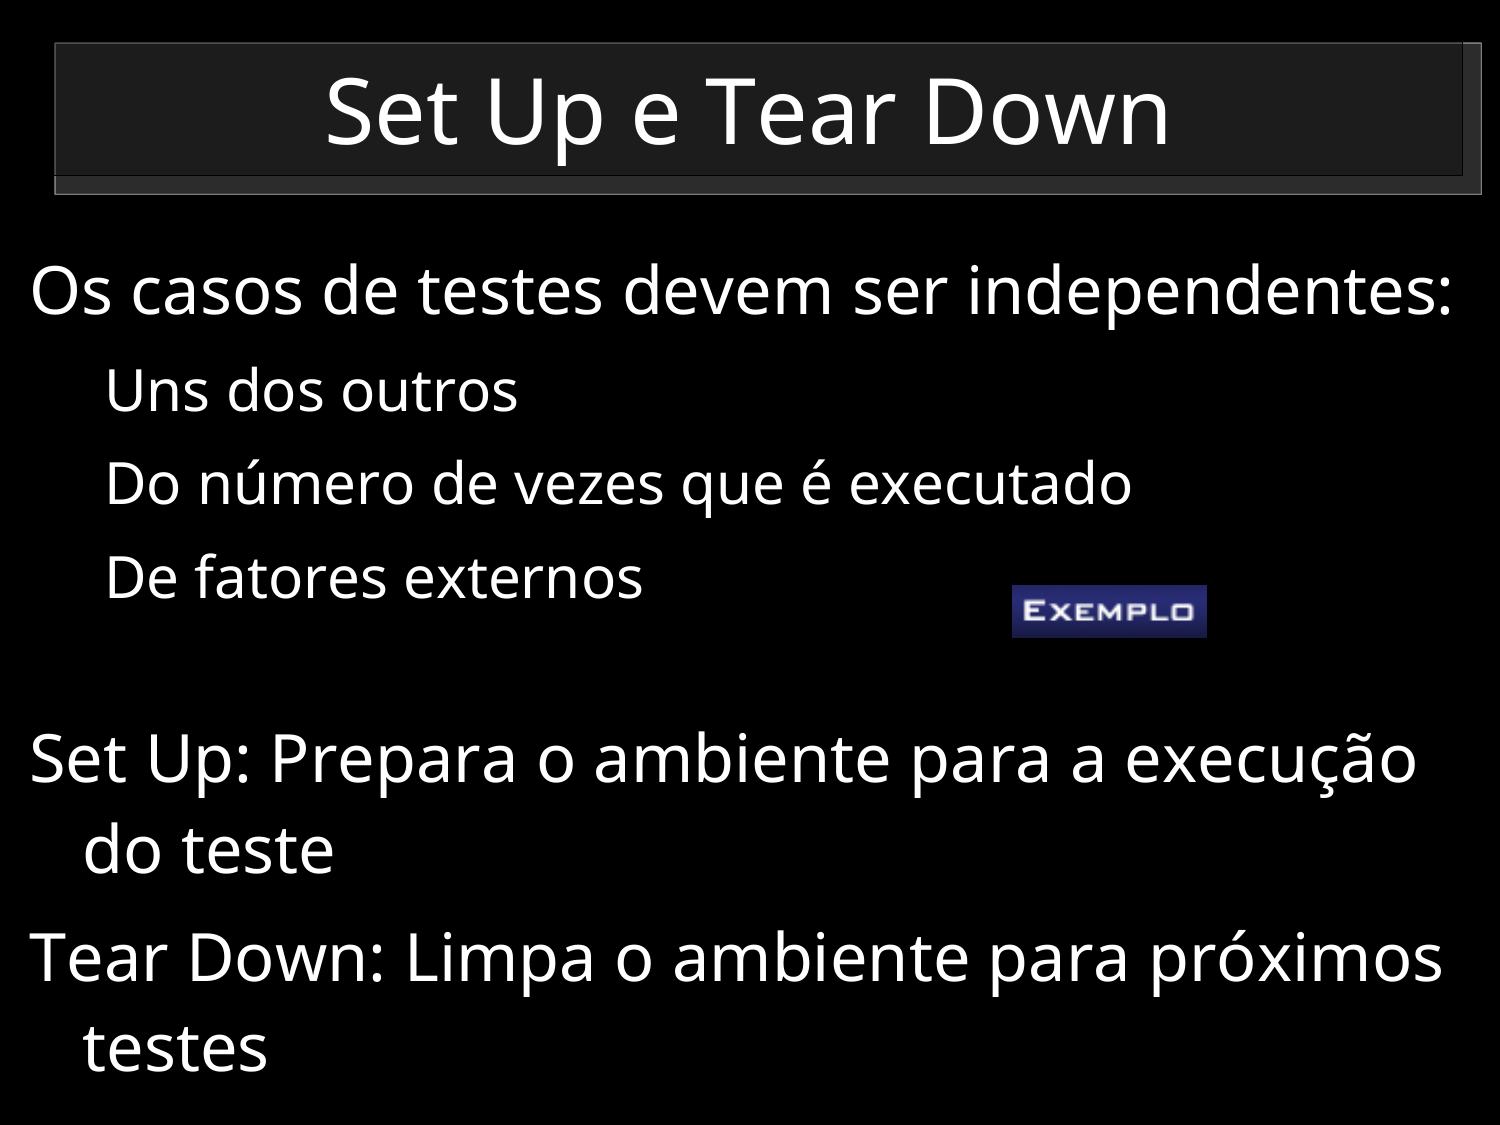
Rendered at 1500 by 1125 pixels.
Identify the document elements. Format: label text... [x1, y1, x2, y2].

list Os casos de testes devem ser independentes: Uns dos outros Do número de vezes que é executado De fatores externos Set Up: Prepara o ambiente para a execução do teste Tear Down: Limpa o ambiente para próximos testes [29, 243, 1469, 1073]
picture [1012, 585, 1207, 638]
title Set Up e Tear Down [29, 38, 1469, 180]
